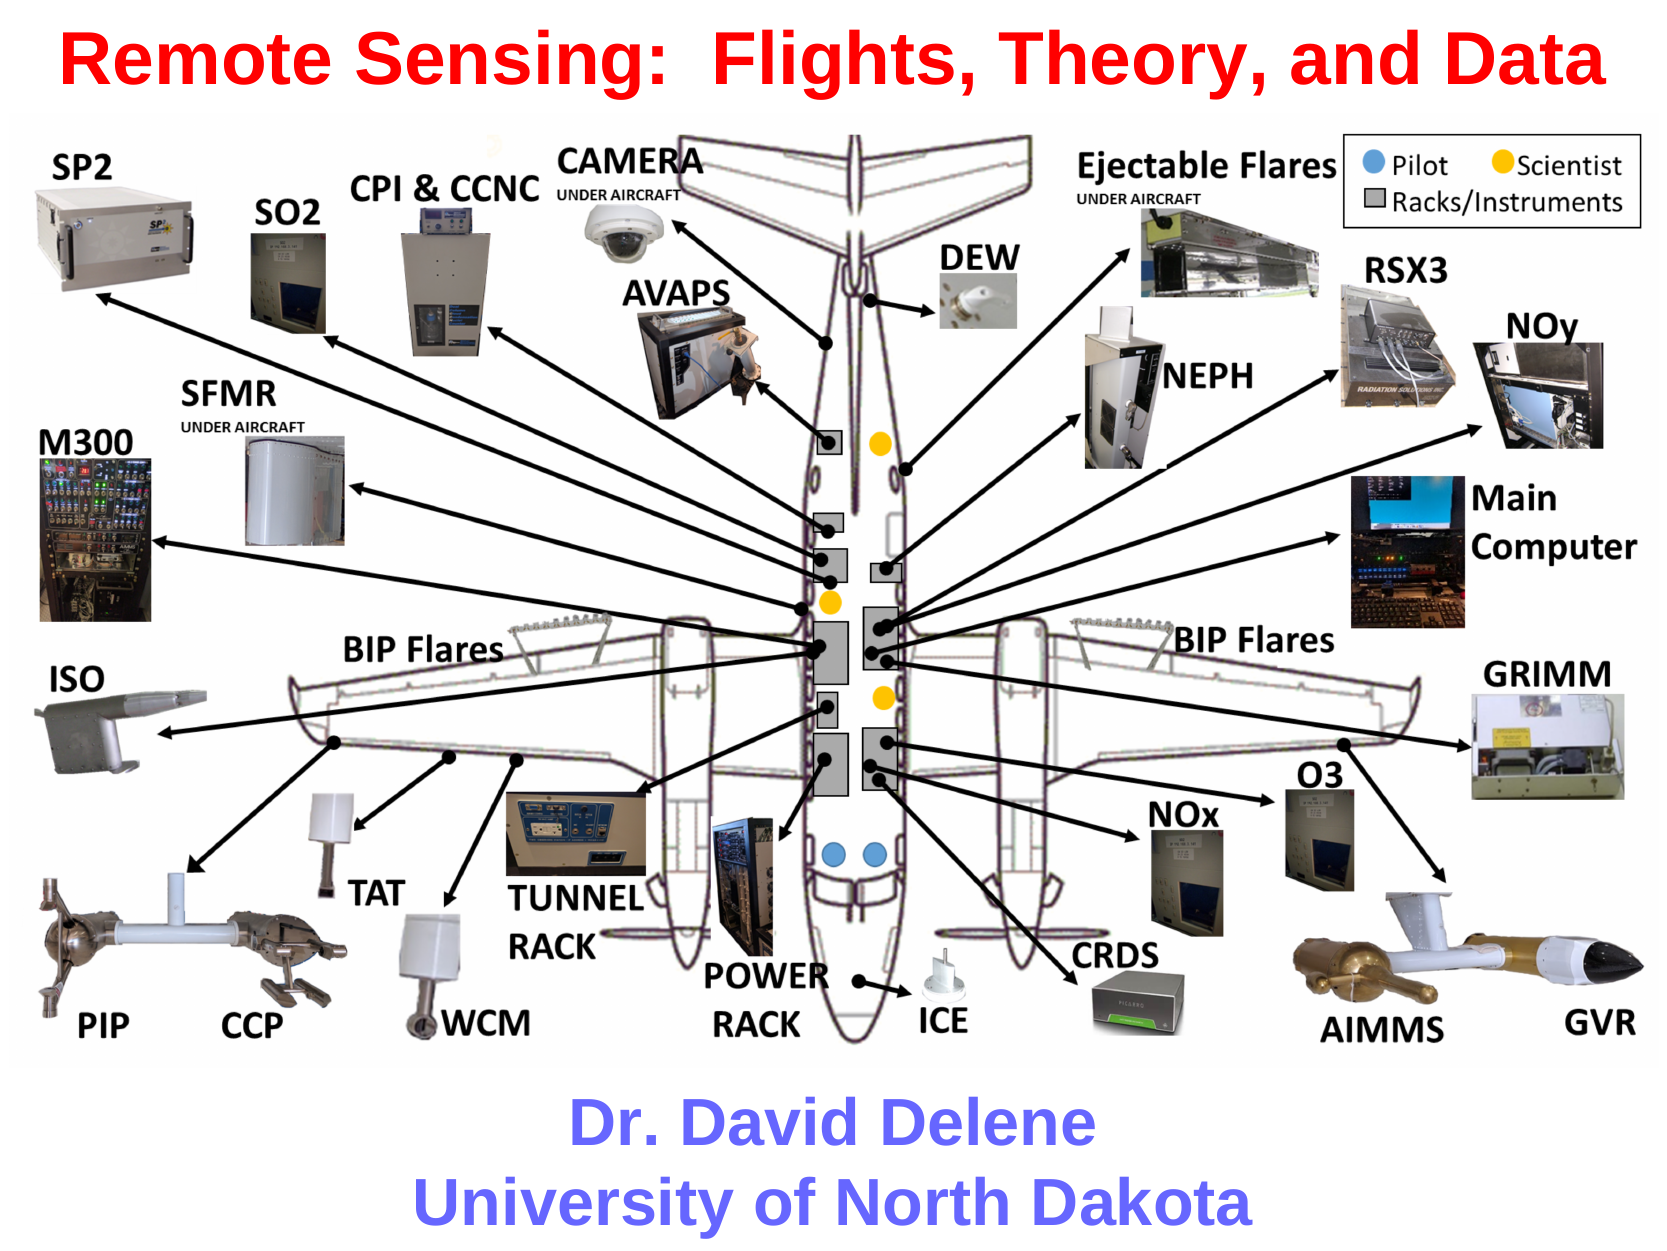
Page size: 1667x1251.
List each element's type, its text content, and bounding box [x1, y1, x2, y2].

picture [9, 113, 1659, 1065]
title Remote Sensing: Flights, Theory, and Data [0, 2, 1667, 100]
title Dr. David Delene University of North Dakota [0, 1065, 1667, 1251]
